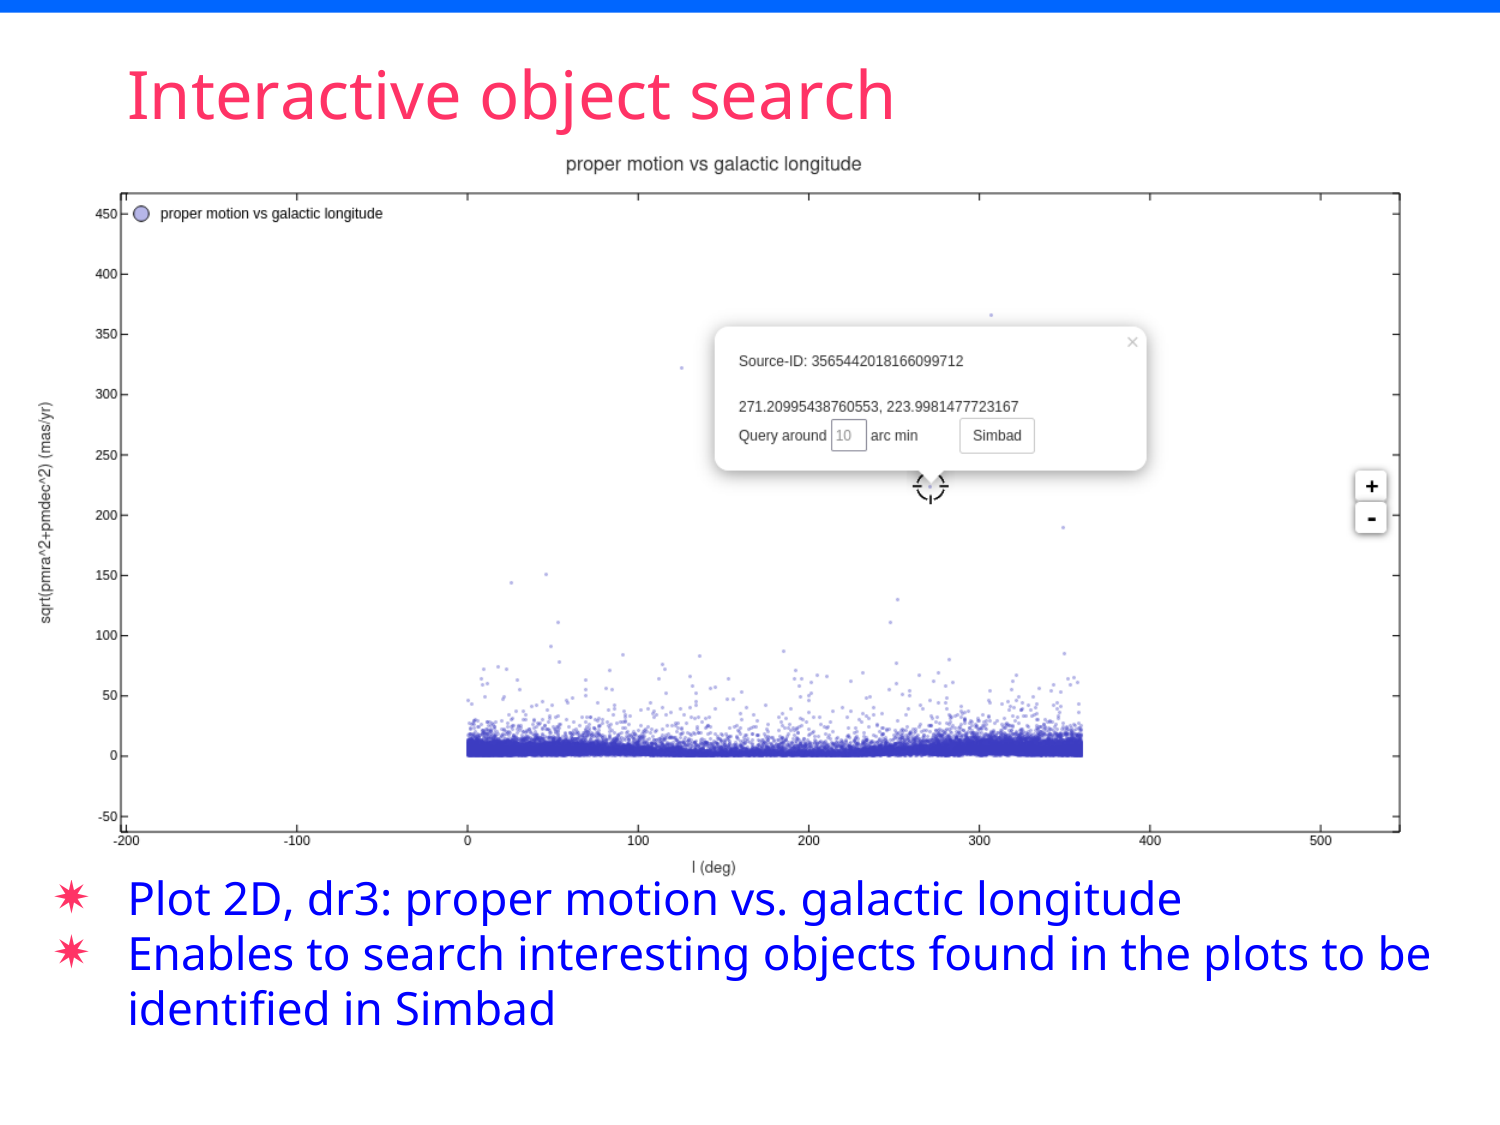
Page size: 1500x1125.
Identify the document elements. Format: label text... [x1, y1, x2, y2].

picture [37, 149, 1443, 880]
text_box Plot 2D, dr3: proper motion vs. galactic longitude Enables to search interesting objects found in the plots to be identified in Simbad [37, 862, 1463, 1088]
text_box Interactive object search [112, 45, 1201, 149]
